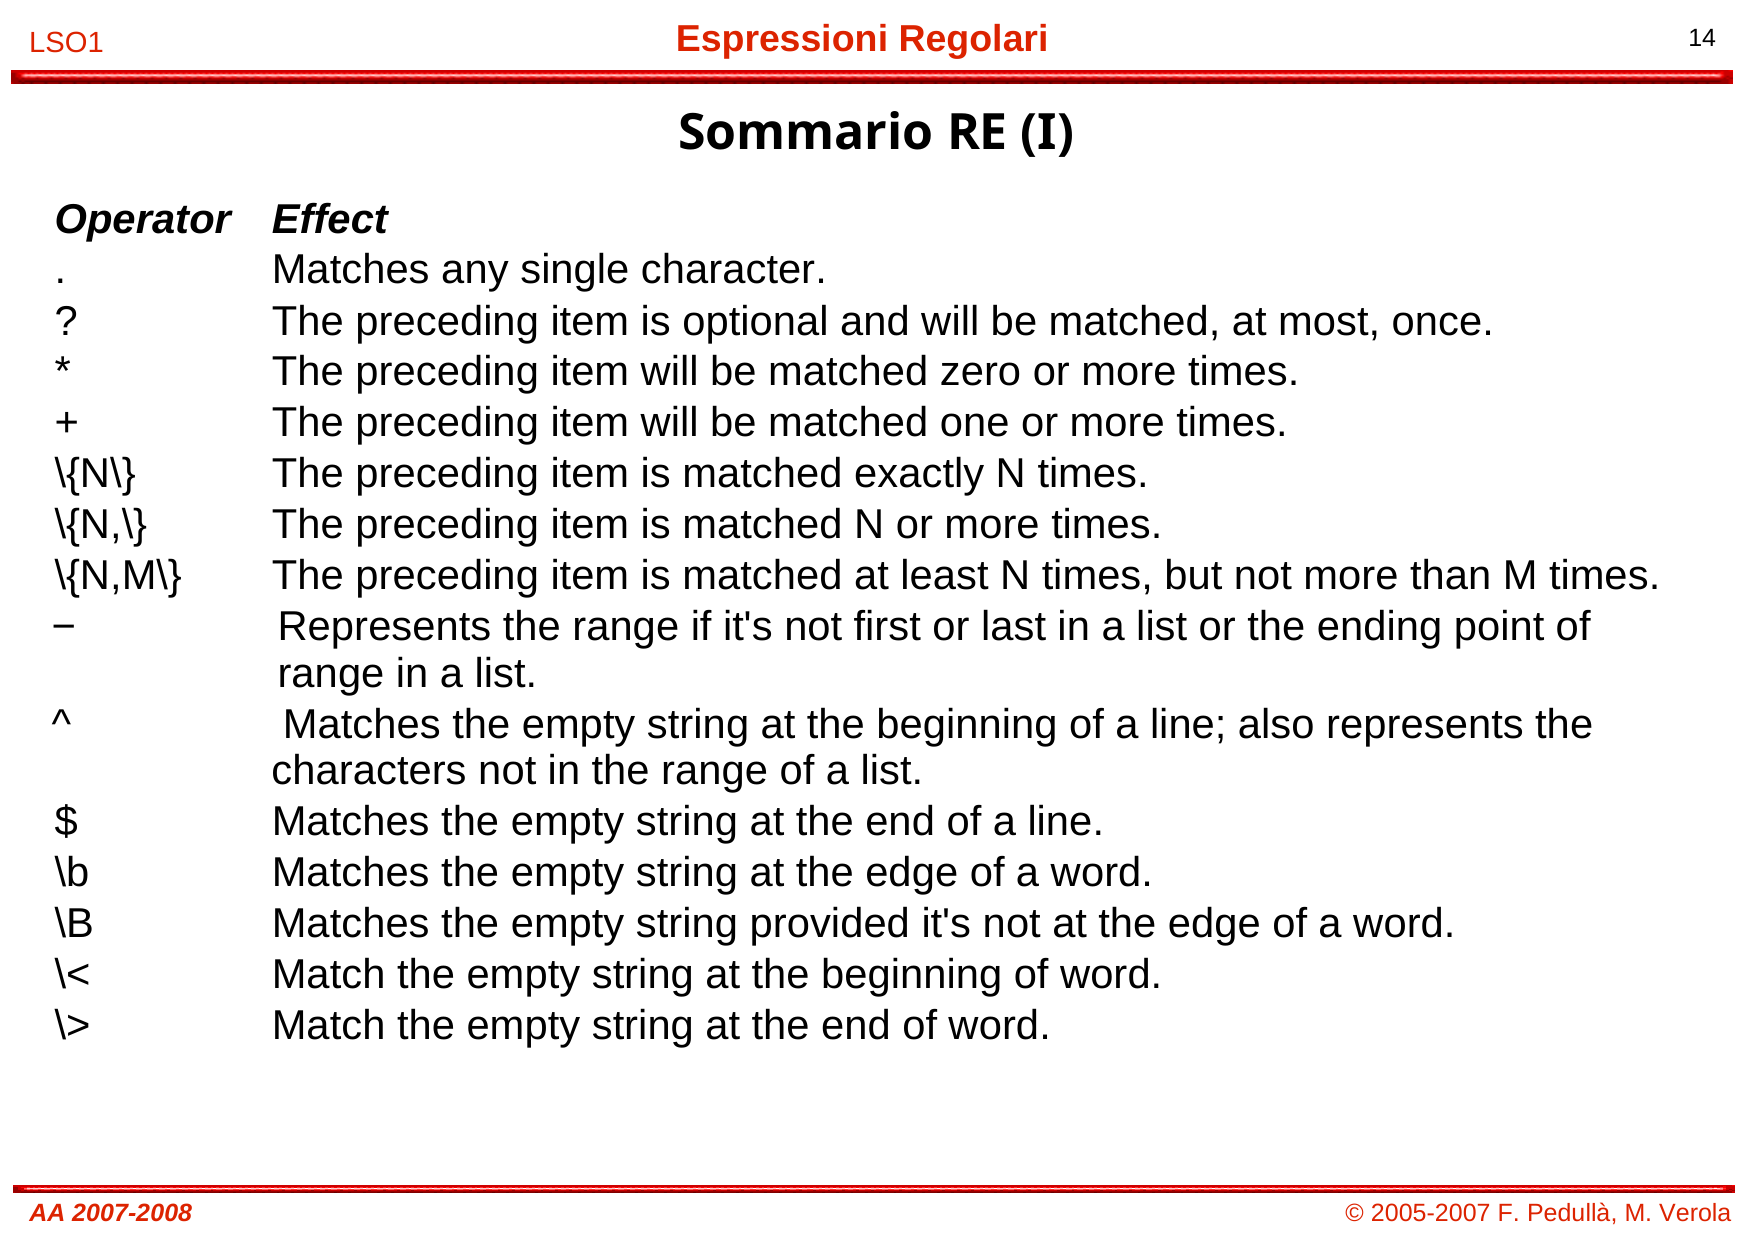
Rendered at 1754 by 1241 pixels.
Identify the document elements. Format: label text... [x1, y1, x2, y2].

list Operator Effect . Matches any single character. ? The preceding item is optional and will be matched, at most, once. * The preceding item will be matched zero or more times. + The preceding item will be matched one or more times. \{N\} The preceding item is matched exactly N times. \{N,\} The preceding item is matched N or more times. \{N,M\} The preceding item is matched at least N times, but not more than M times. − Represents the range if it's not first or last in a list or the ending point of range in a list. ^ Matches the empty string at the beginning of a line; also represents the characters not in the range of a list. $ Matches the empty string at the end of a line. \b Matches the empty string at the edge of a word. \B Matches the empty string provided it's not at the edge of a word. \< Match the empty string at the beginning of word. \> Match the empty string at the end of word. [36, 132, 1714, 1056]
picture [13, 1185, 1735, 1193]
picture [11, 70, 1733, 84]
title Sommario RE (I) [631, 84, 1122, 132]
